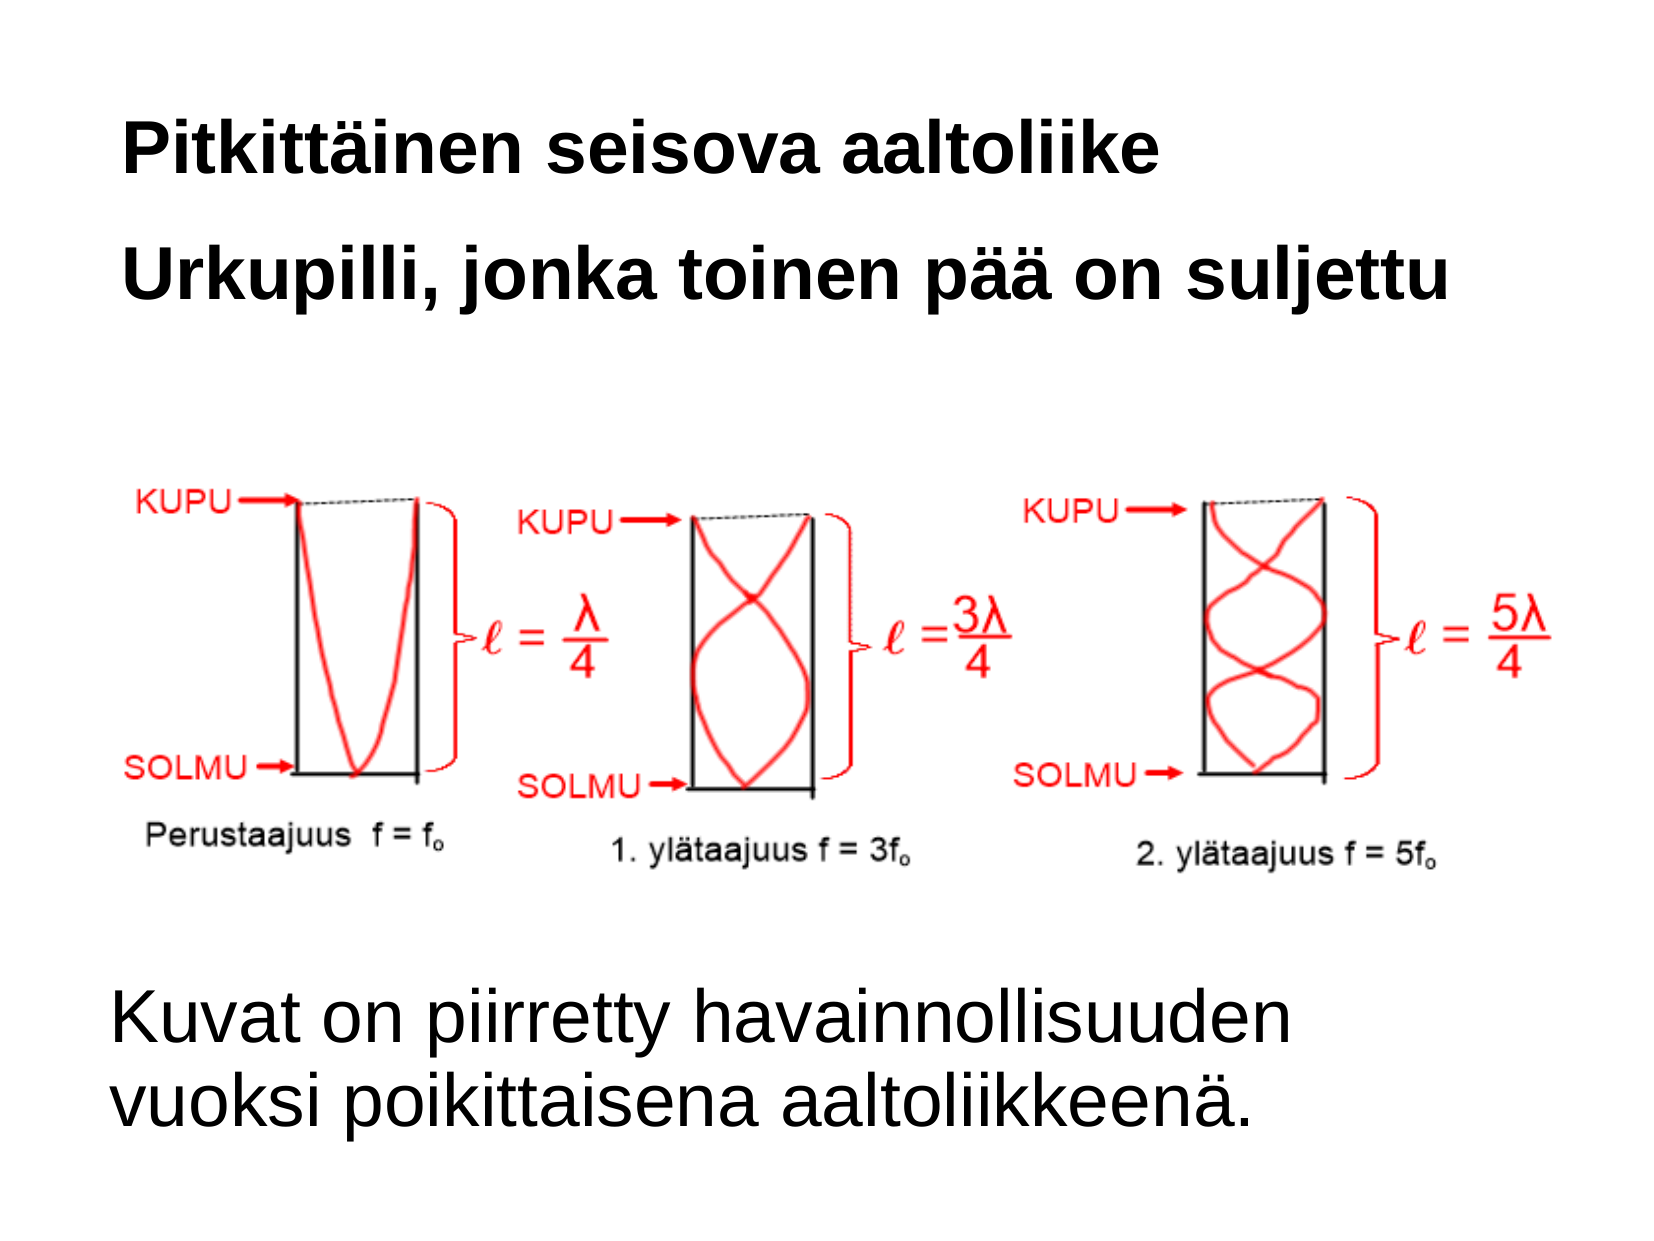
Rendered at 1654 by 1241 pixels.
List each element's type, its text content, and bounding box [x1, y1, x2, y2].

text_box Kuvat on piirretty havainnollisuuden vuoksi poikittaisena aaltoliikkeenä. [94, 968, 1330, 1151]
text_box Pitkittäinen seisova aaltoliike Urkupilli, jonka toinen pää on suljettu [106, 94, 1607, 413]
picture [70, 413, 1607, 905]
